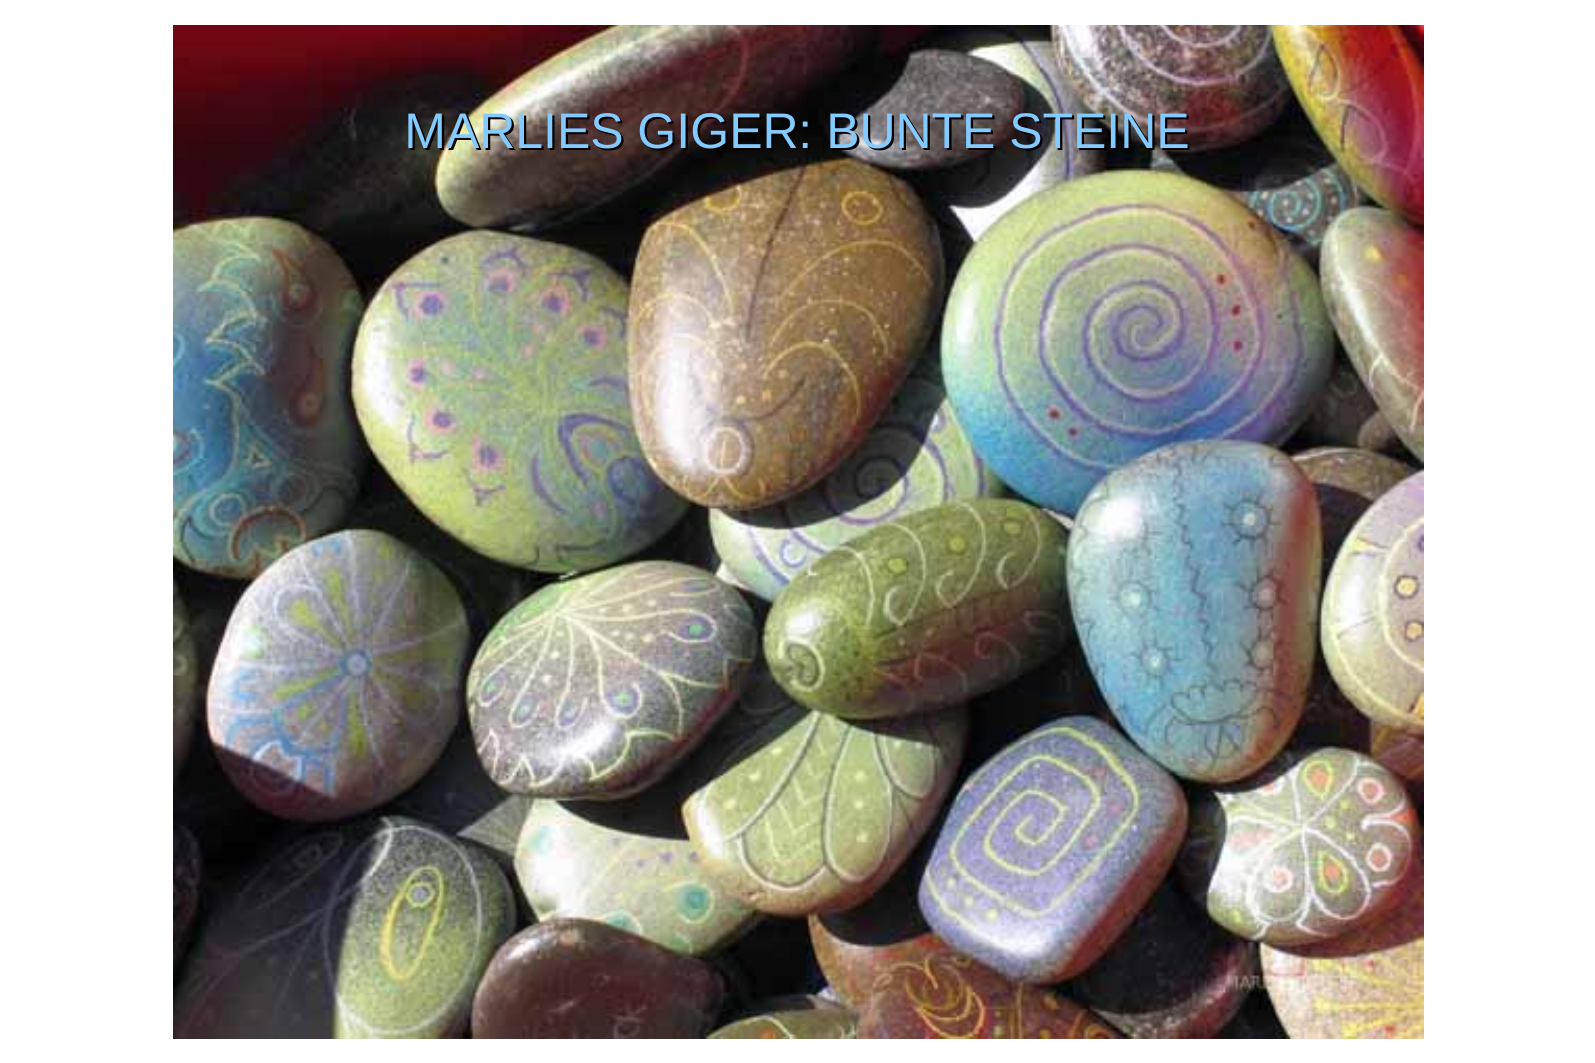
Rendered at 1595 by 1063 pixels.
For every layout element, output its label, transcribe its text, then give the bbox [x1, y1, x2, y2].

title MARLIES GIGER: BUNTE STEINE [79, 49, 1515, 213]
picture [173, 213, 1424, 1039]
picture [173, 25, 1424, 49]
